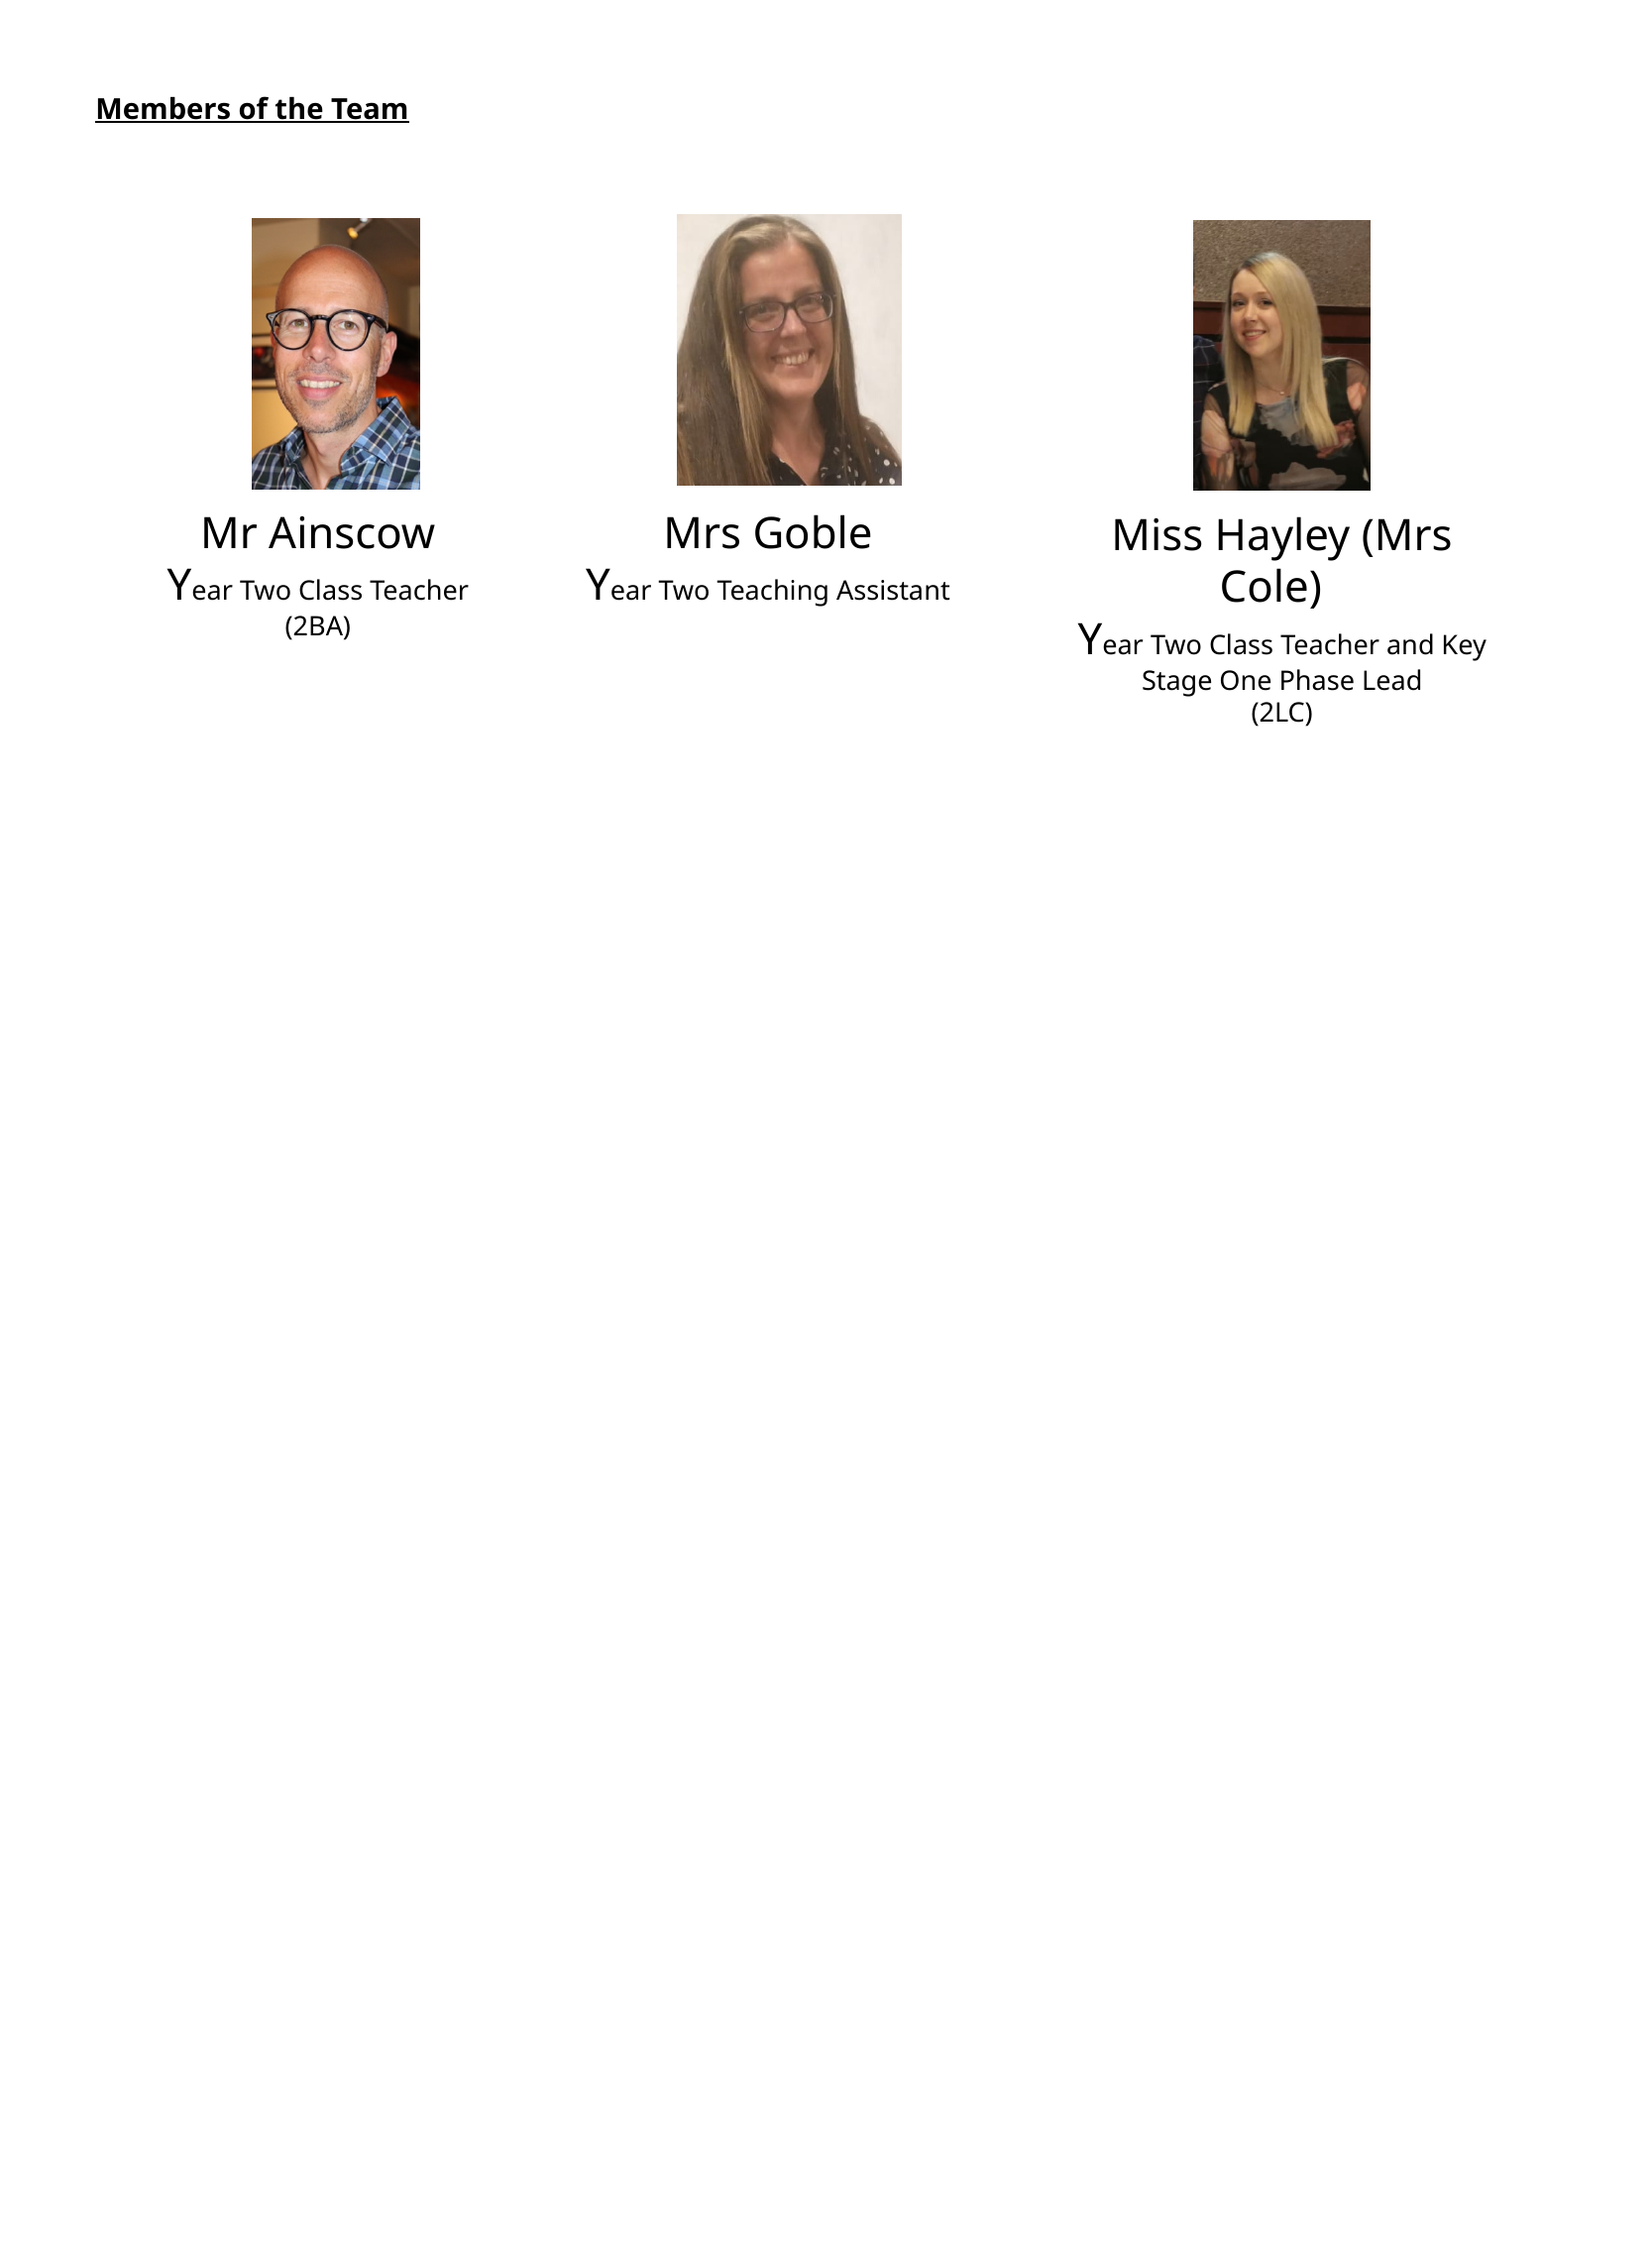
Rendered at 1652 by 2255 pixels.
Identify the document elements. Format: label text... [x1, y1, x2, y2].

picture [1193, 220, 1371, 491]
text_box Miss Hayley (Mrs Cole) Year Two Class Teacher and Key Stage One Phase Lead (2LC) [1048, 500, 1516, 737]
text_box Mrs Goble Year Two Teaching Assistant [534, 498, 1002, 619]
picture [252, 218, 420, 490]
picture [677, 214, 902, 486]
text_box Mr Ainscow Year Two Class Teacher (2BA) [132, 498, 504, 651]
text_box Members of the Team [80, 82, 638, 133]
